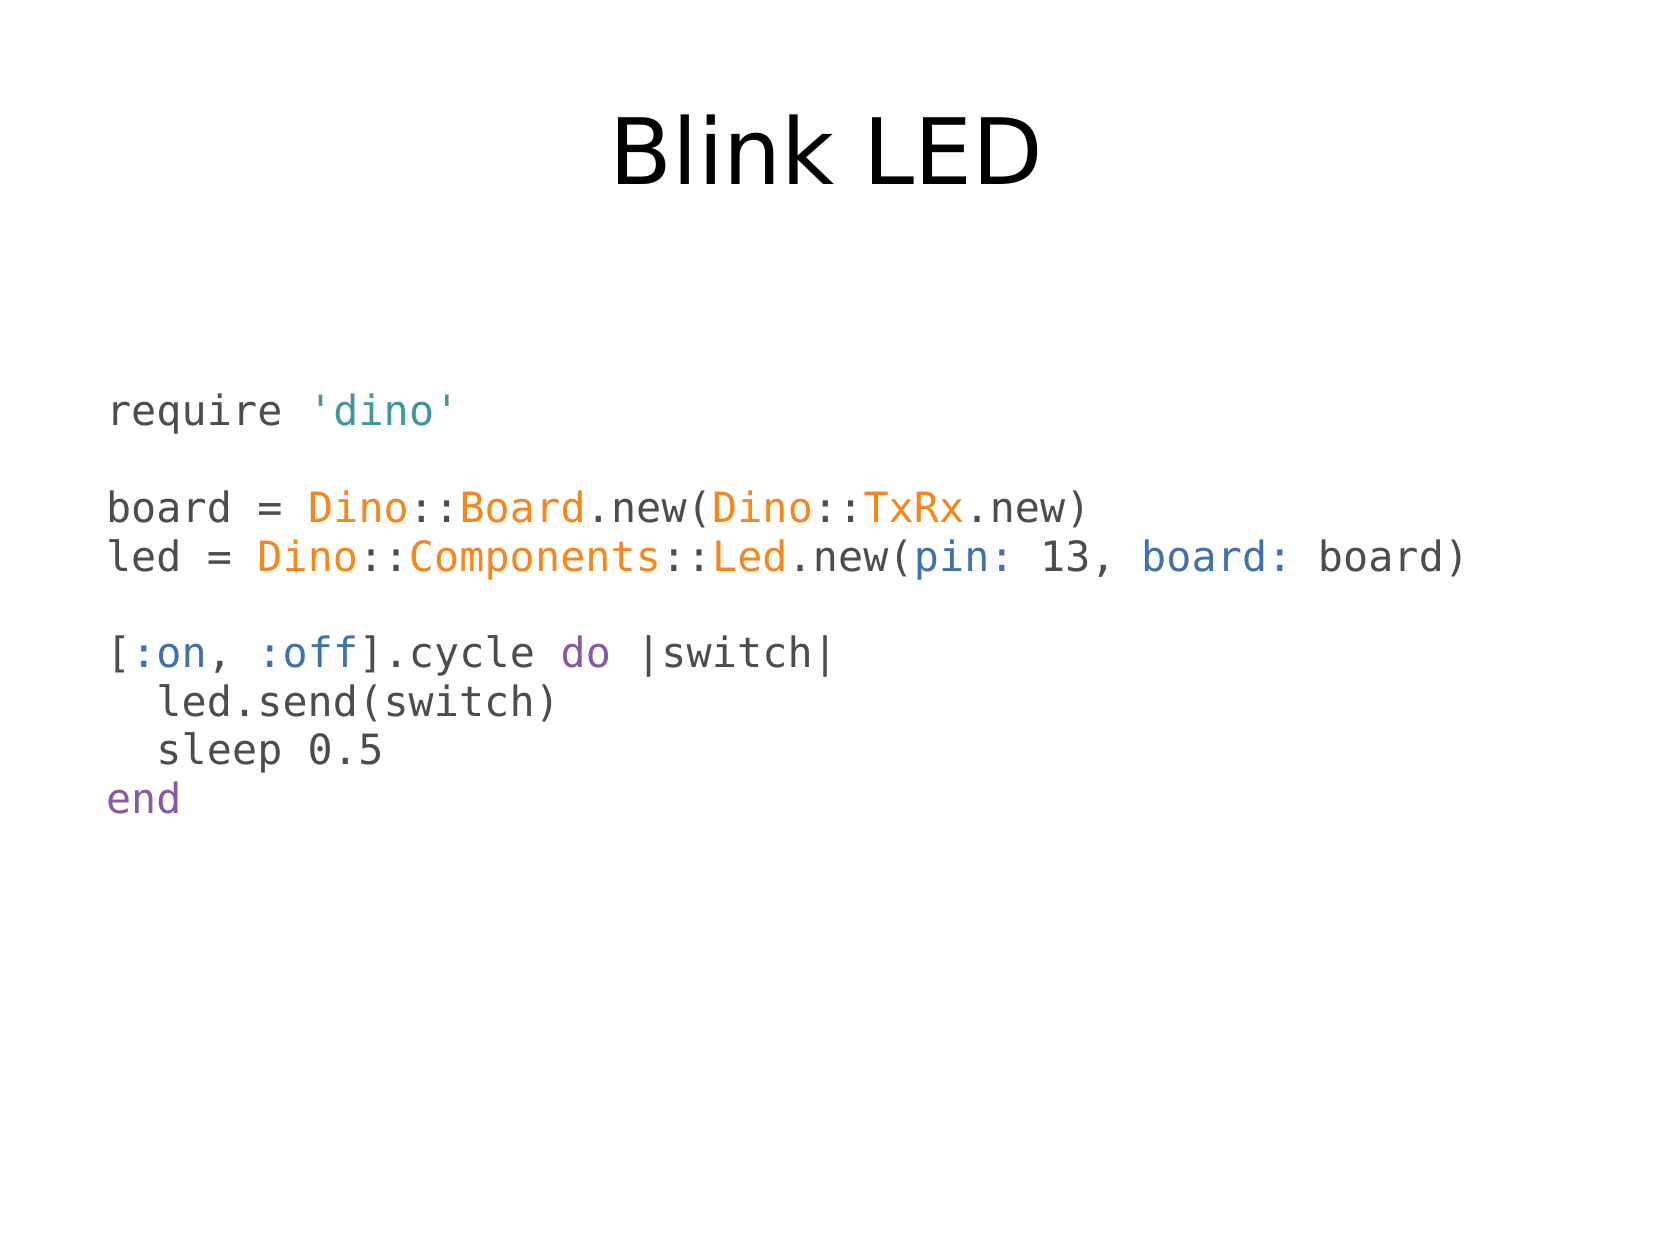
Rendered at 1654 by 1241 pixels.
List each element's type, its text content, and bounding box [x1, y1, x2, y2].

title Blink LED [82, 49, 1571, 257]
text_box require 'dino' board = Dino::Board.new(Dino::TxRx.new) led = Dino::Components::Led.new(pin: 13, board: board) [:on, :off].cycle do |switch| led.send(switch) sleep 0.5 end [91, 379, 1576, 880]
